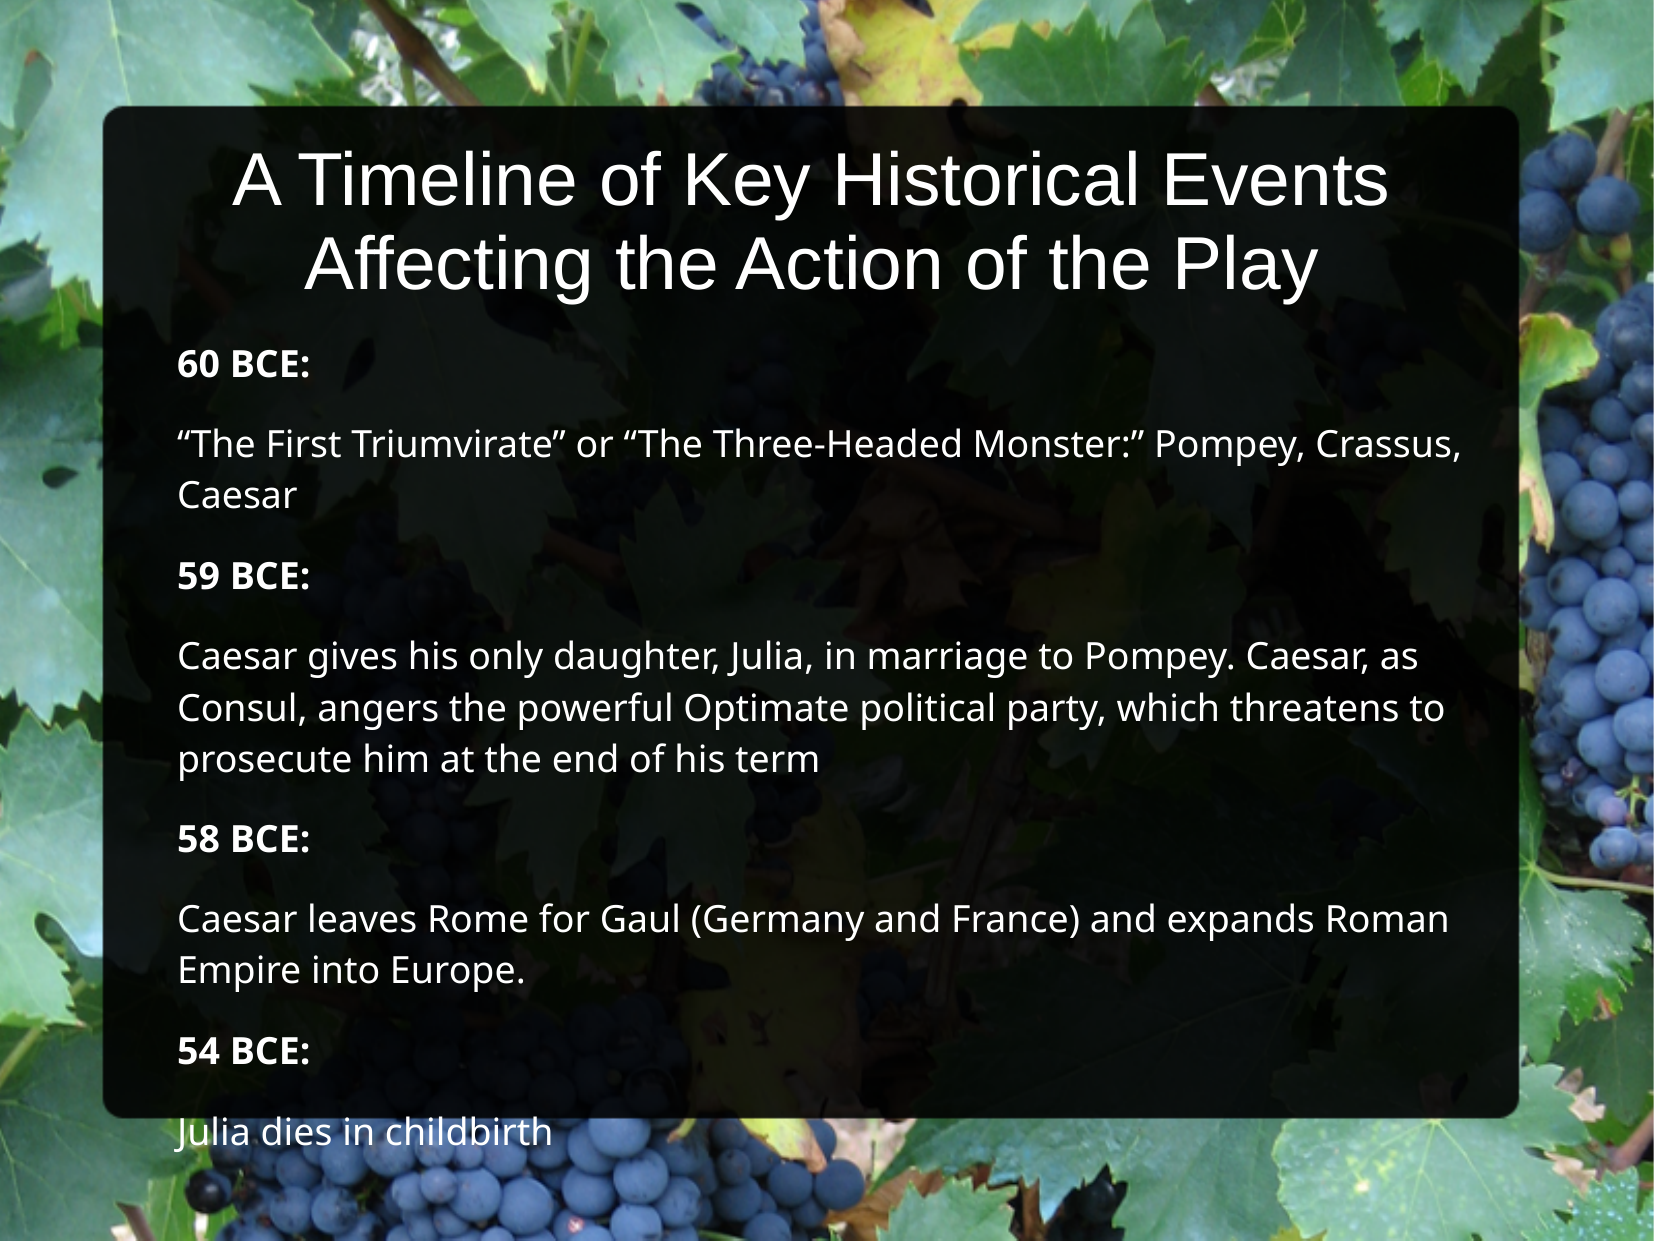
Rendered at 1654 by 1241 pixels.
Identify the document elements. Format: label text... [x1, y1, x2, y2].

title A Timeline of Key Historical Events Affecting the Action of the Play [118, 125, 1506, 318]
list 60 BCE: “The First Triumvirate” or “The Three-Headed Monster:” Pompey, Crassus, Caesar 59 BCE: Caesar gives his only daughter, Julia, in marriage to Pompey. Caesar, as Consul, angers the powerful Optimate political party, which threatens to prosecute him at the end of his term 58 BCE: Caesar leaves Rome for Gaul (Germany and France) and expands Roman Empire into Europe. 54 BCE: Julia dies in childbirth [177, 337, 1477, 1241]
picture [0, 0, 1654, 1241]
